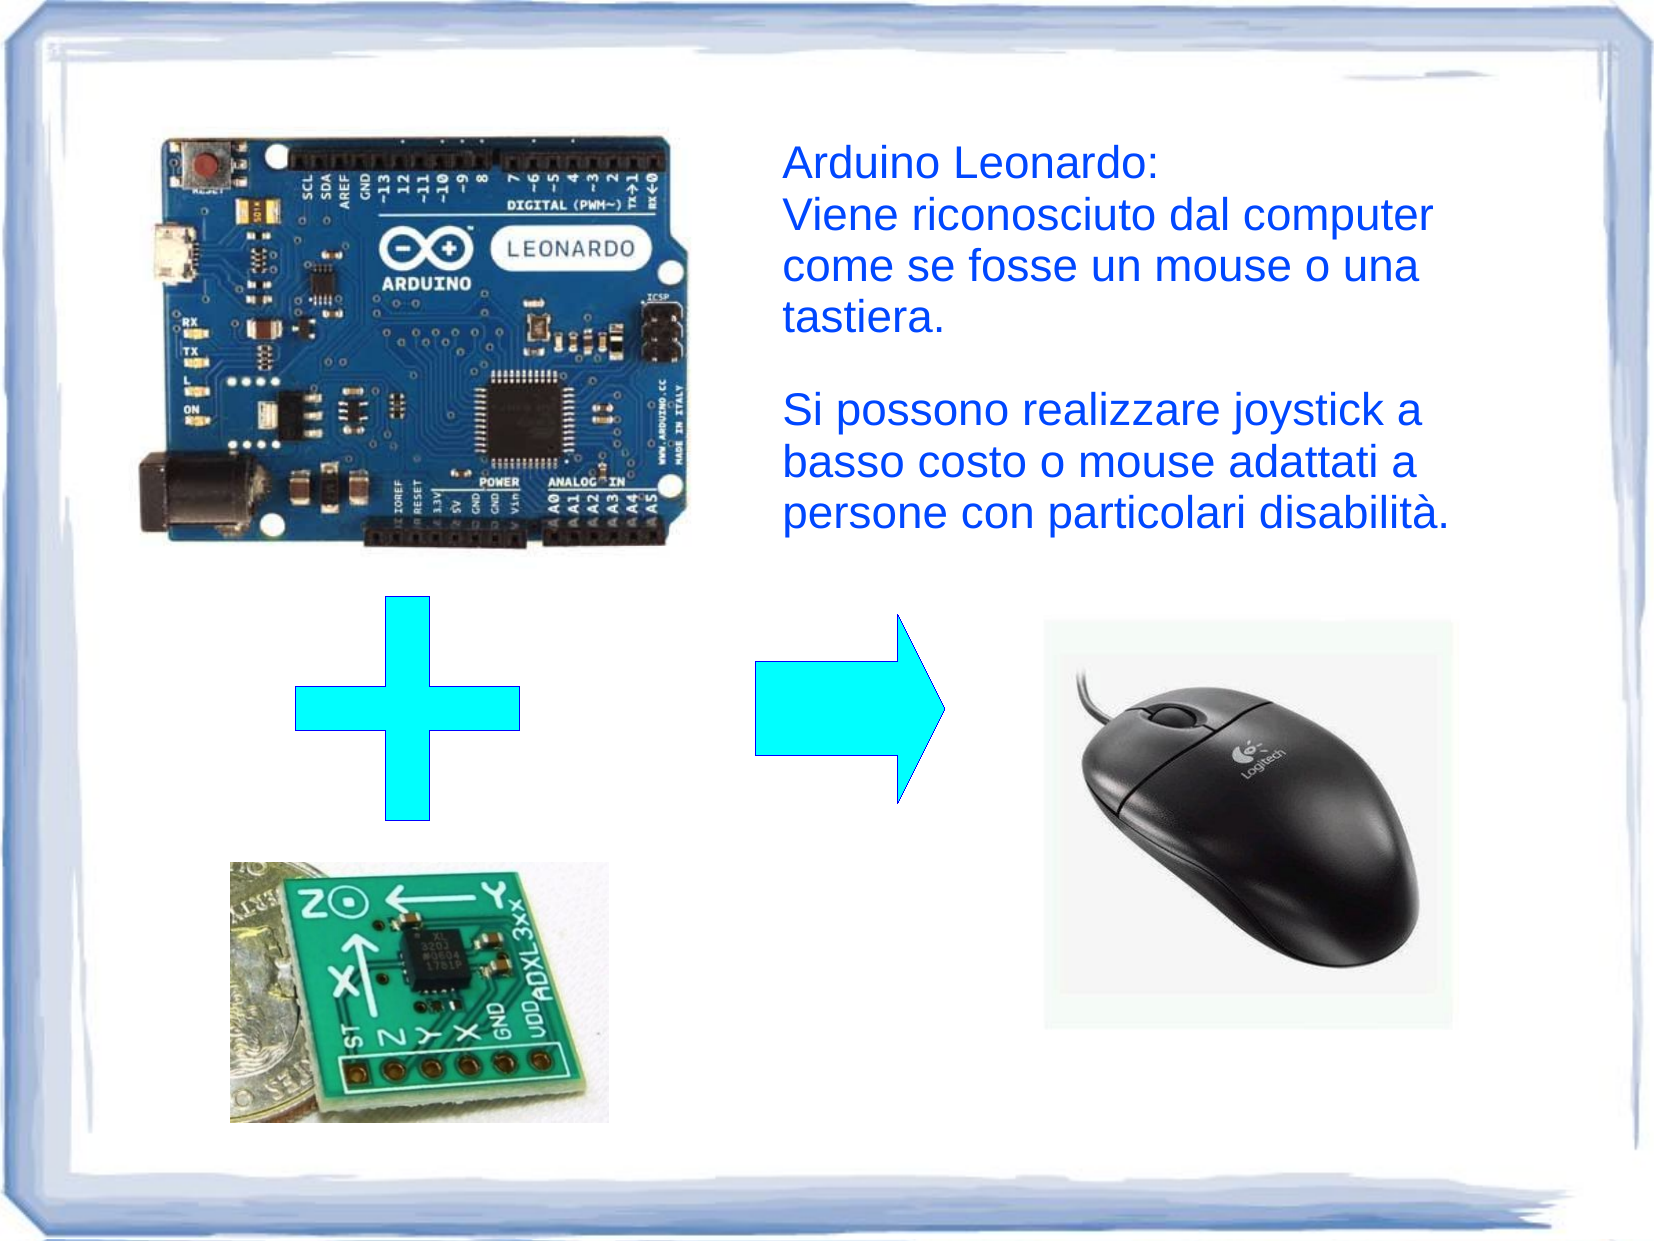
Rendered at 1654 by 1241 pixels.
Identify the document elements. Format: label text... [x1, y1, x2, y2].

picture [0, 0, 1654, 1241]
text_box [295, 596, 520, 821]
text_box [755, 614, 945, 804]
text_box Arduino Leonardo: Viene riconosciuto dal computer come se fosse un mouse o una tastiera. Si possono realizzare joystick a basso costo o mouse adattati a persone con particolari disabilità. [767, 129, 1548, 546]
